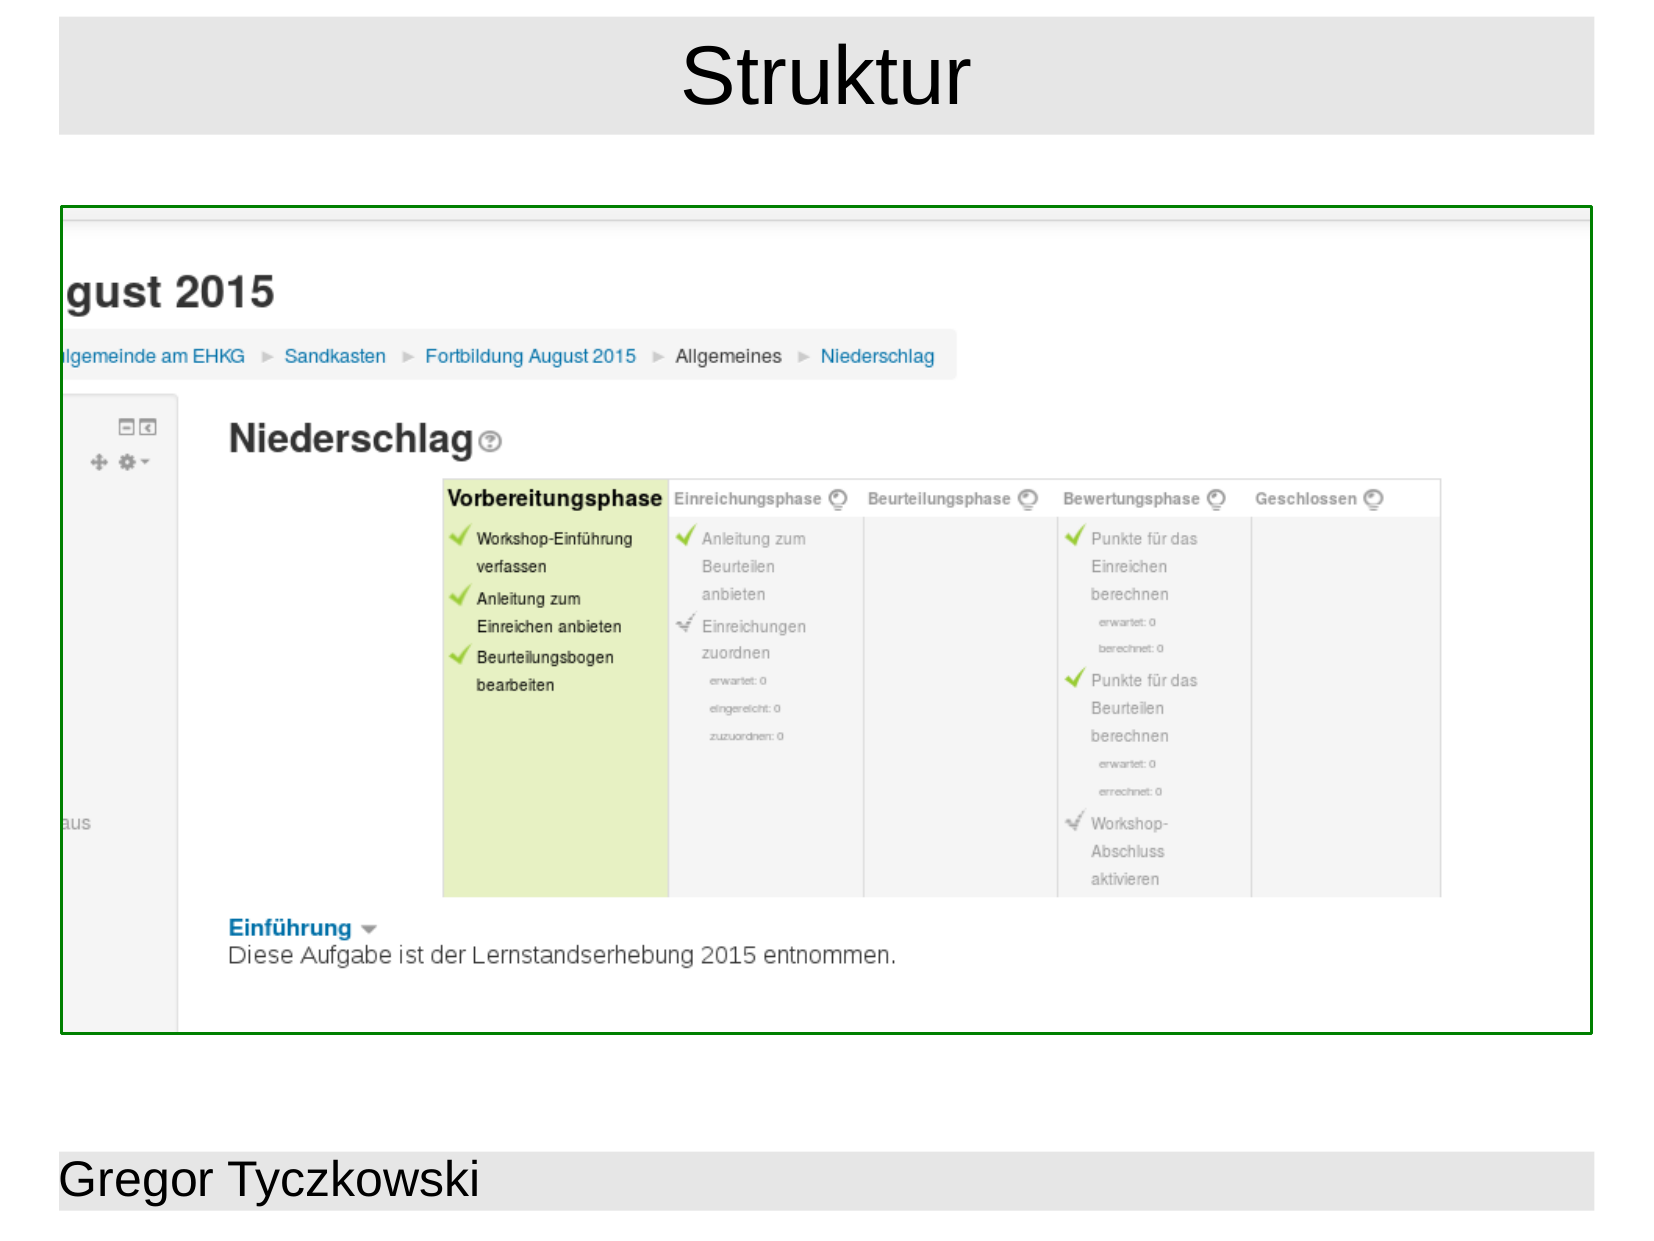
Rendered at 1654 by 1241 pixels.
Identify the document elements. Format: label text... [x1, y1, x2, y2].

title Struktur [59, 16, 1595, 135]
list Gregor Tyczkowski [59, 1151, 1595, 1211]
picture [63, 208, 1591, 1033]
